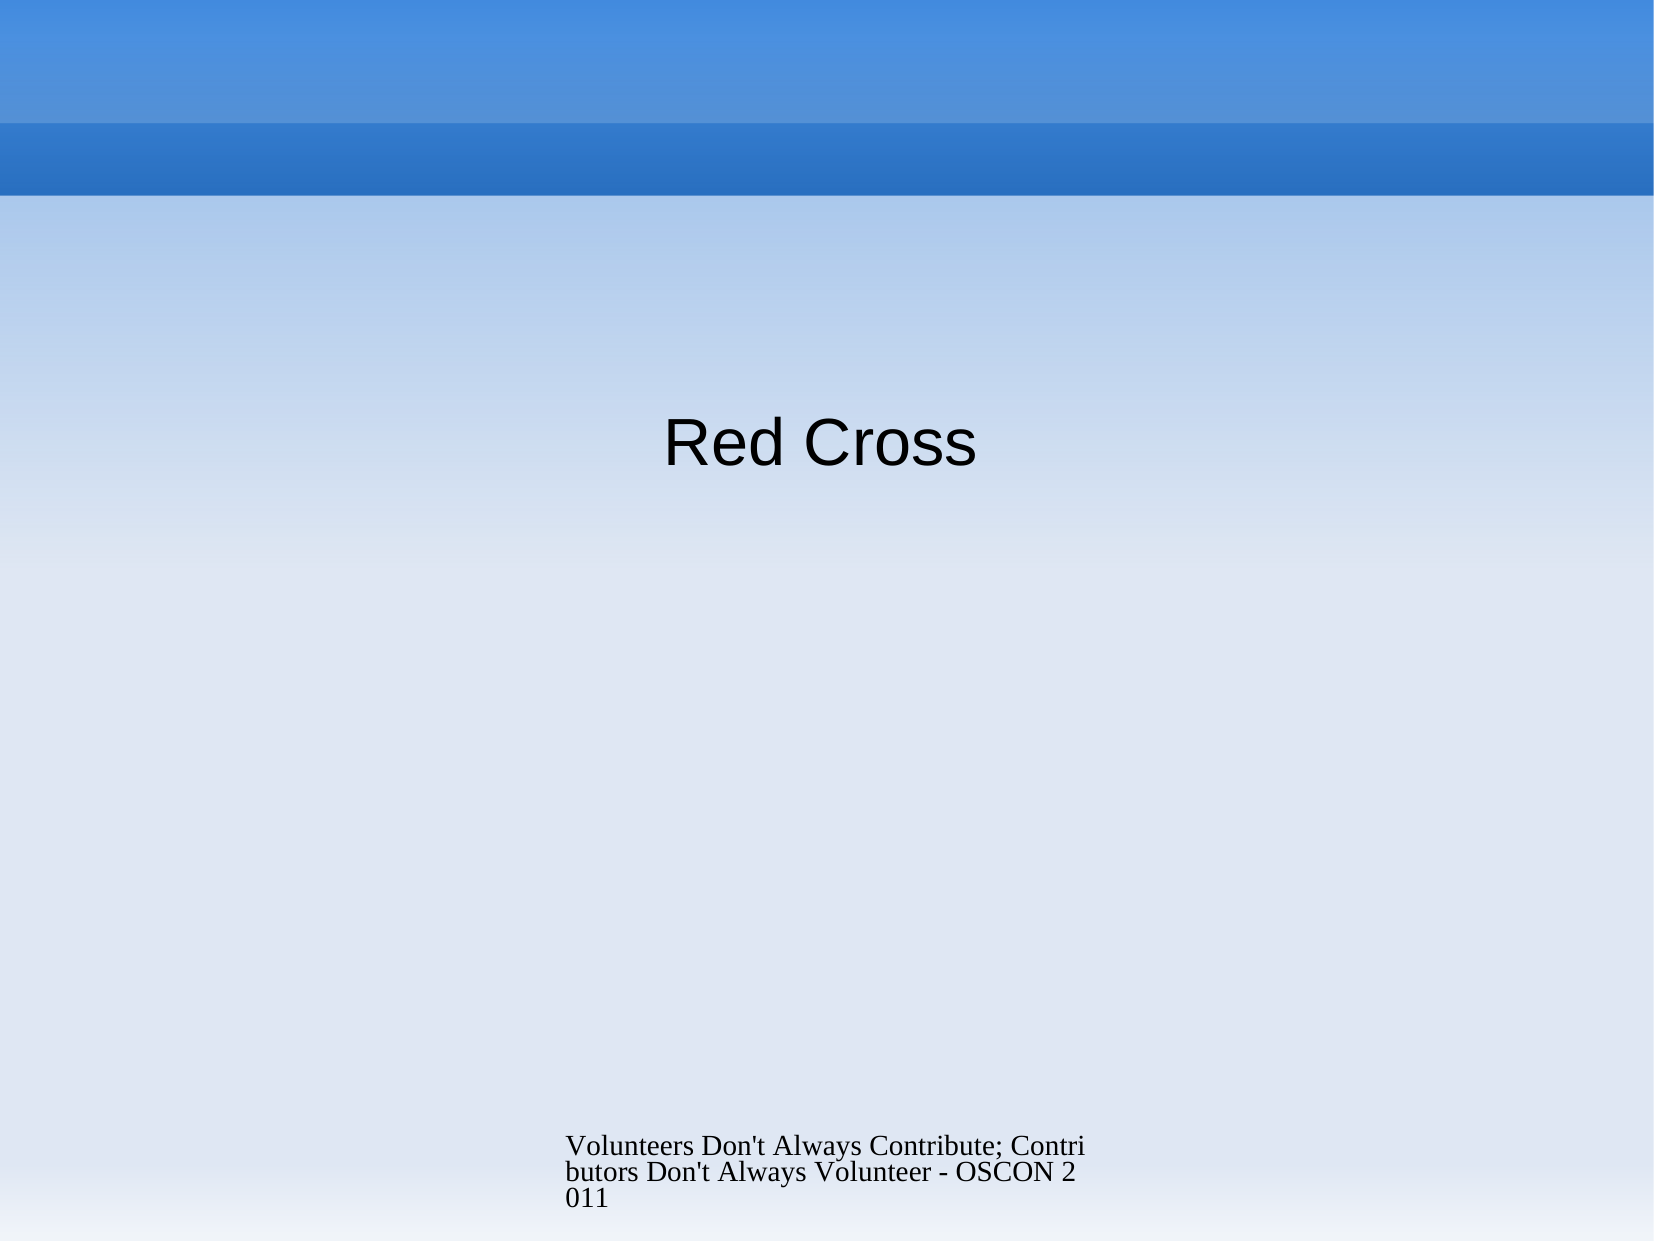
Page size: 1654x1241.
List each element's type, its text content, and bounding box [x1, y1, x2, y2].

picture [0, 0, 1654, 1241]
subtitle Red Cross [76, 0, 1565, 1109]
